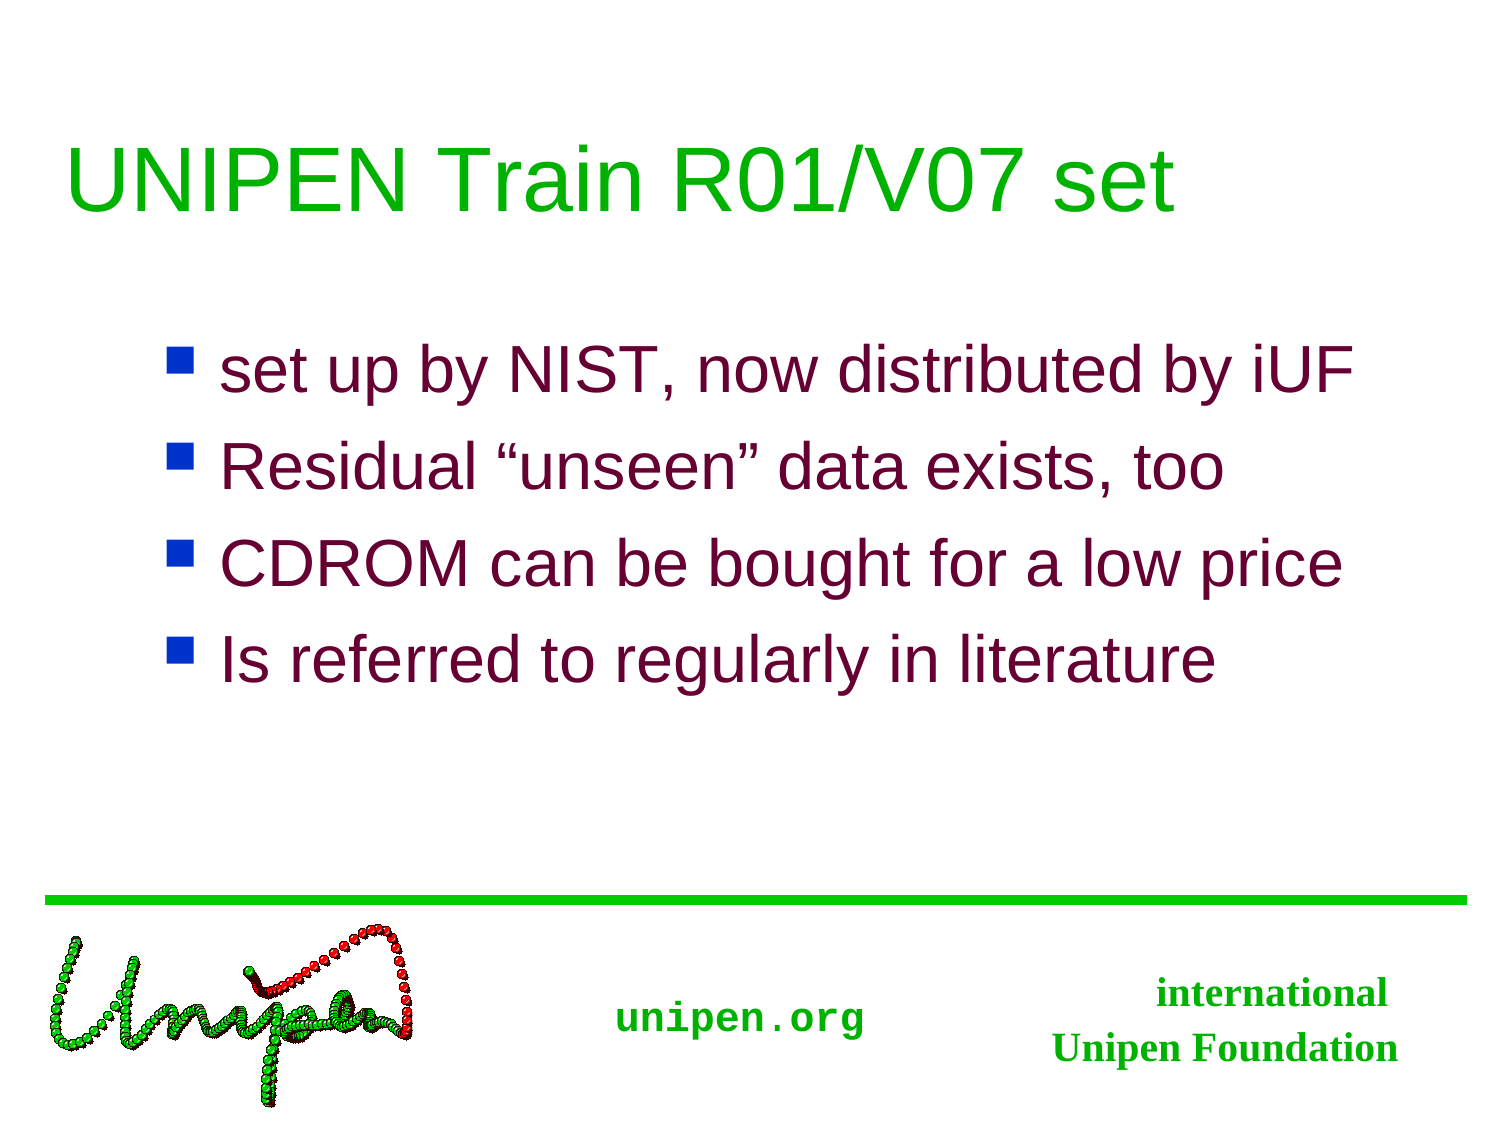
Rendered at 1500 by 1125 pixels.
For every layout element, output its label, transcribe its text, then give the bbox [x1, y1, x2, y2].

picture [50, 924, 413, 1108]
title UNIPEN Train R01/V07 set [49, 112, 1467, 238]
list set up by NIST, now distributed by iUF Residual “unseen” data exists, too CDROM can be bought for a low price Is referred to regularly in literature [148, 318, 1463, 994]
